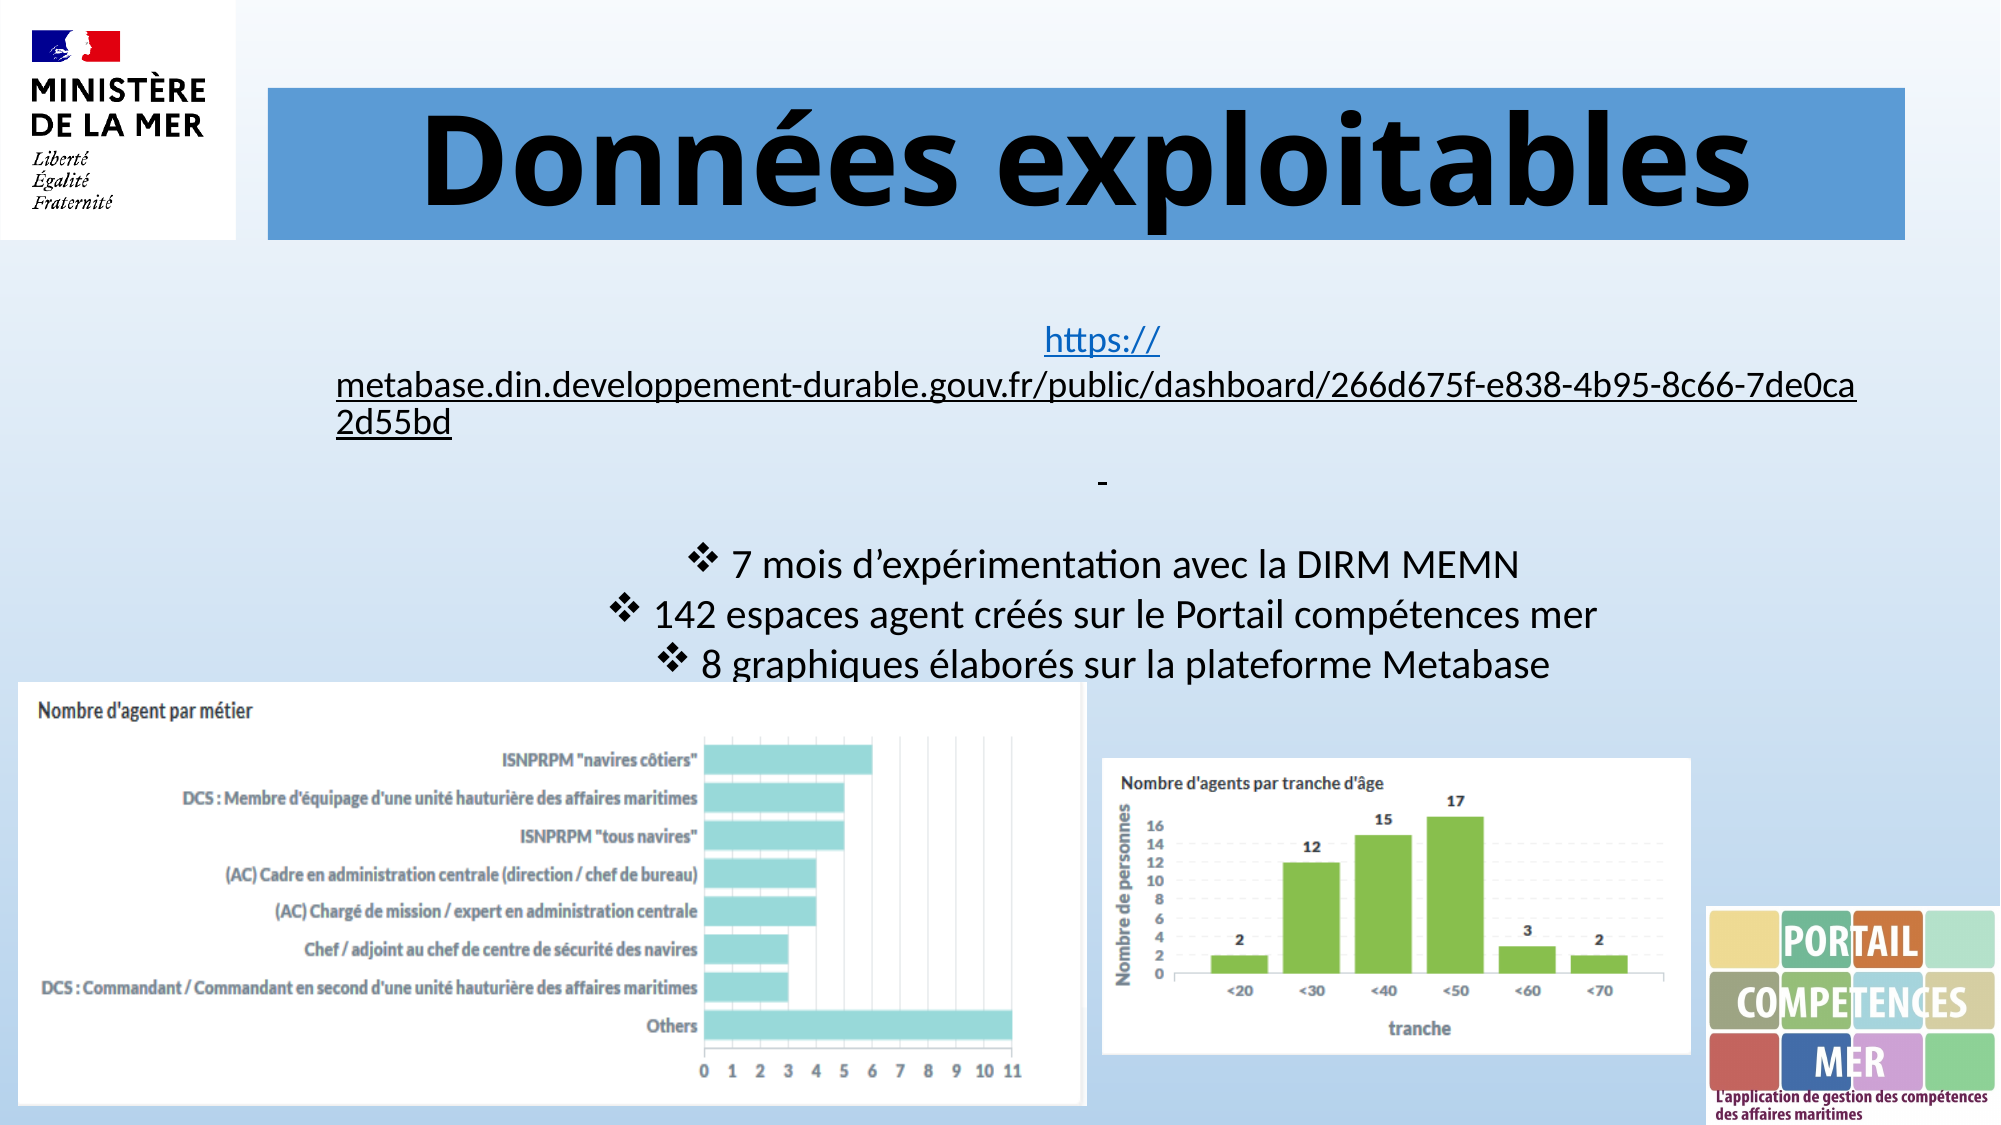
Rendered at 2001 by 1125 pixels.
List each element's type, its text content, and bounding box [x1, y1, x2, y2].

picture [1706, 906, 2000, 1125]
text_box https://metabase.din.developpement-durable.gouv.fr/public/dashboard/266d675f-e838-4b95-8c66-7de0ca2d55bd 7 mois d’expérimentation avec la DIRM MEMN 142 espaces agent créés sur le Portail compétences mer 8 graphiques élaborés sur la plateforme Metabase [320, 307, 1884, 658]
picture [0, 0, 236, 240]
picture [18, 682, 1087, 1106]
picture [1102, 758, 1691, 1055]
title Données exploitables [267, 87, 1905, 240]
